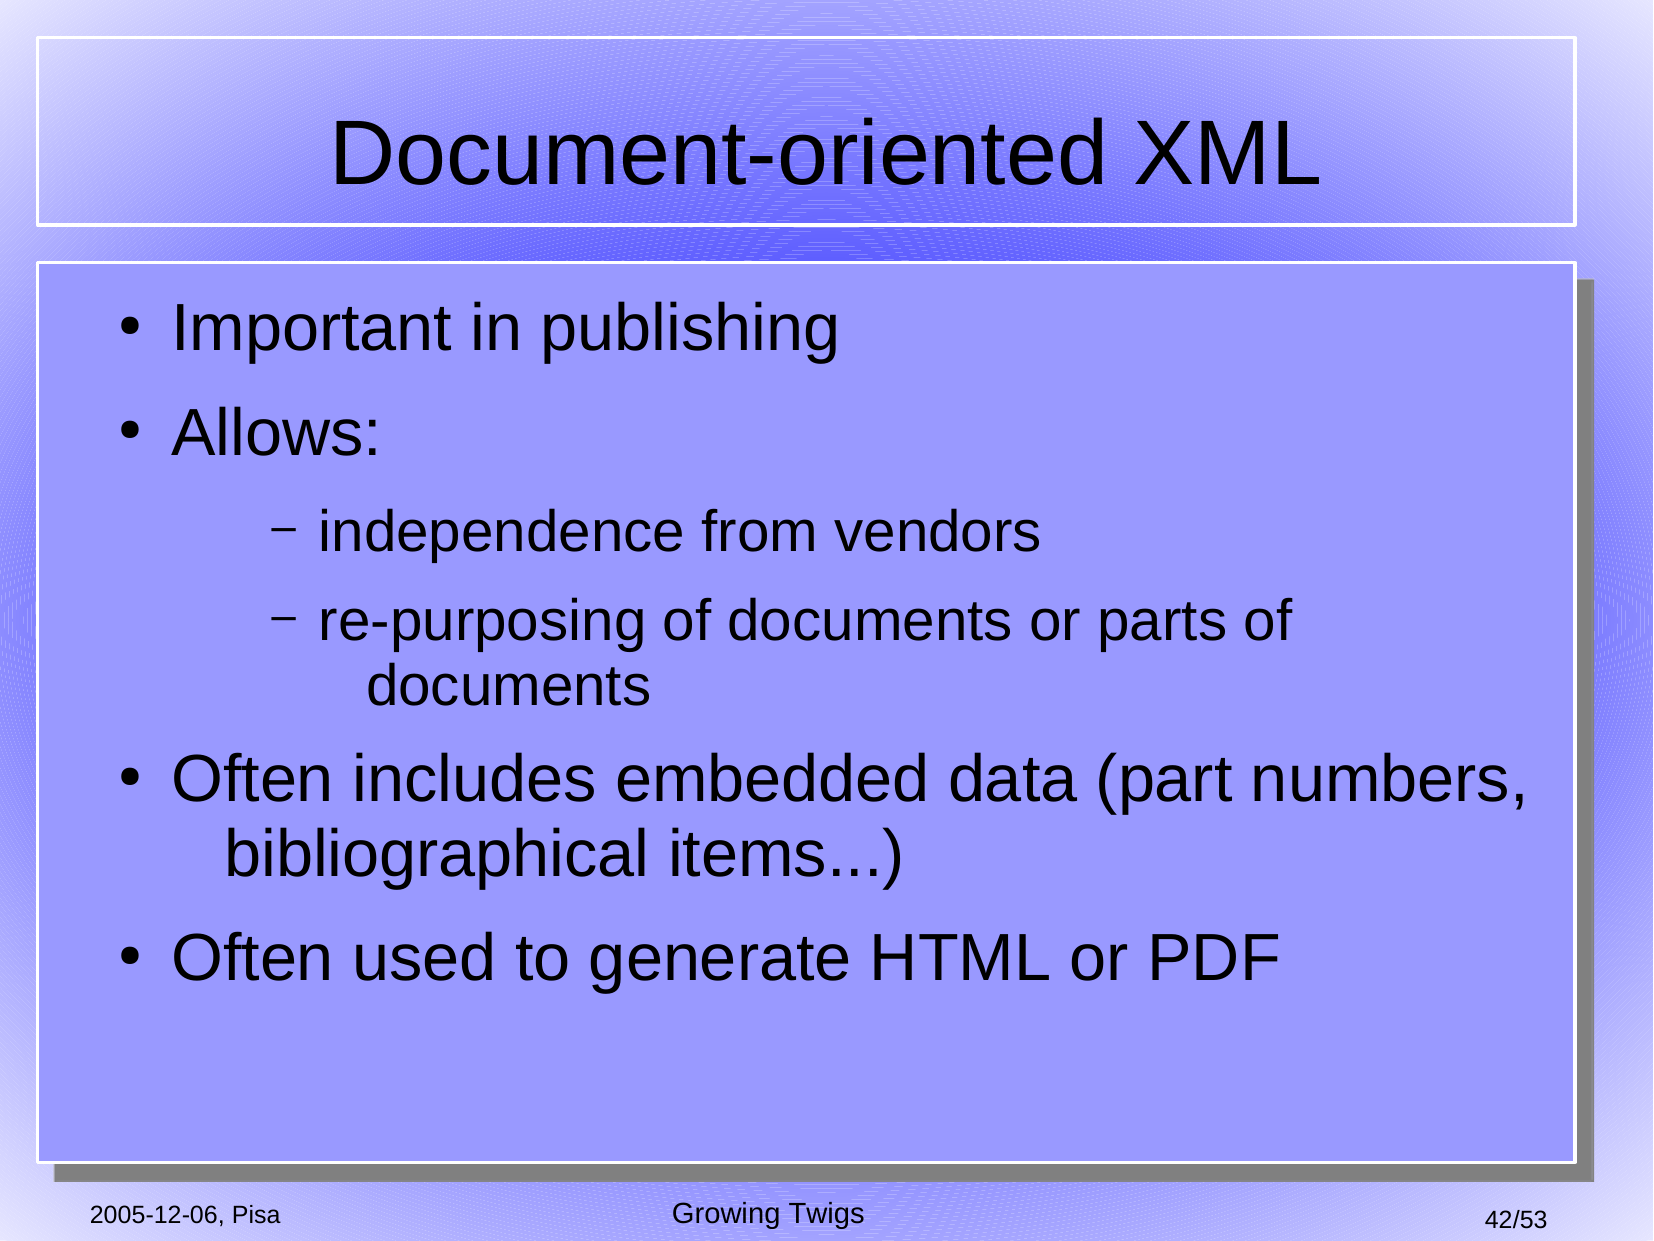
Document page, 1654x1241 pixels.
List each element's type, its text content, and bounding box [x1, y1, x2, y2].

title Document-oriented XML [82, 49, 1571, 257]
list Important in publishing Allows: independence from vendors re-purposing of documents or parts of documents Often includes embedded data (part numbers, bibliographical items...) Often used to generate HTML or PDF [82, 290, 1571, 1126]
